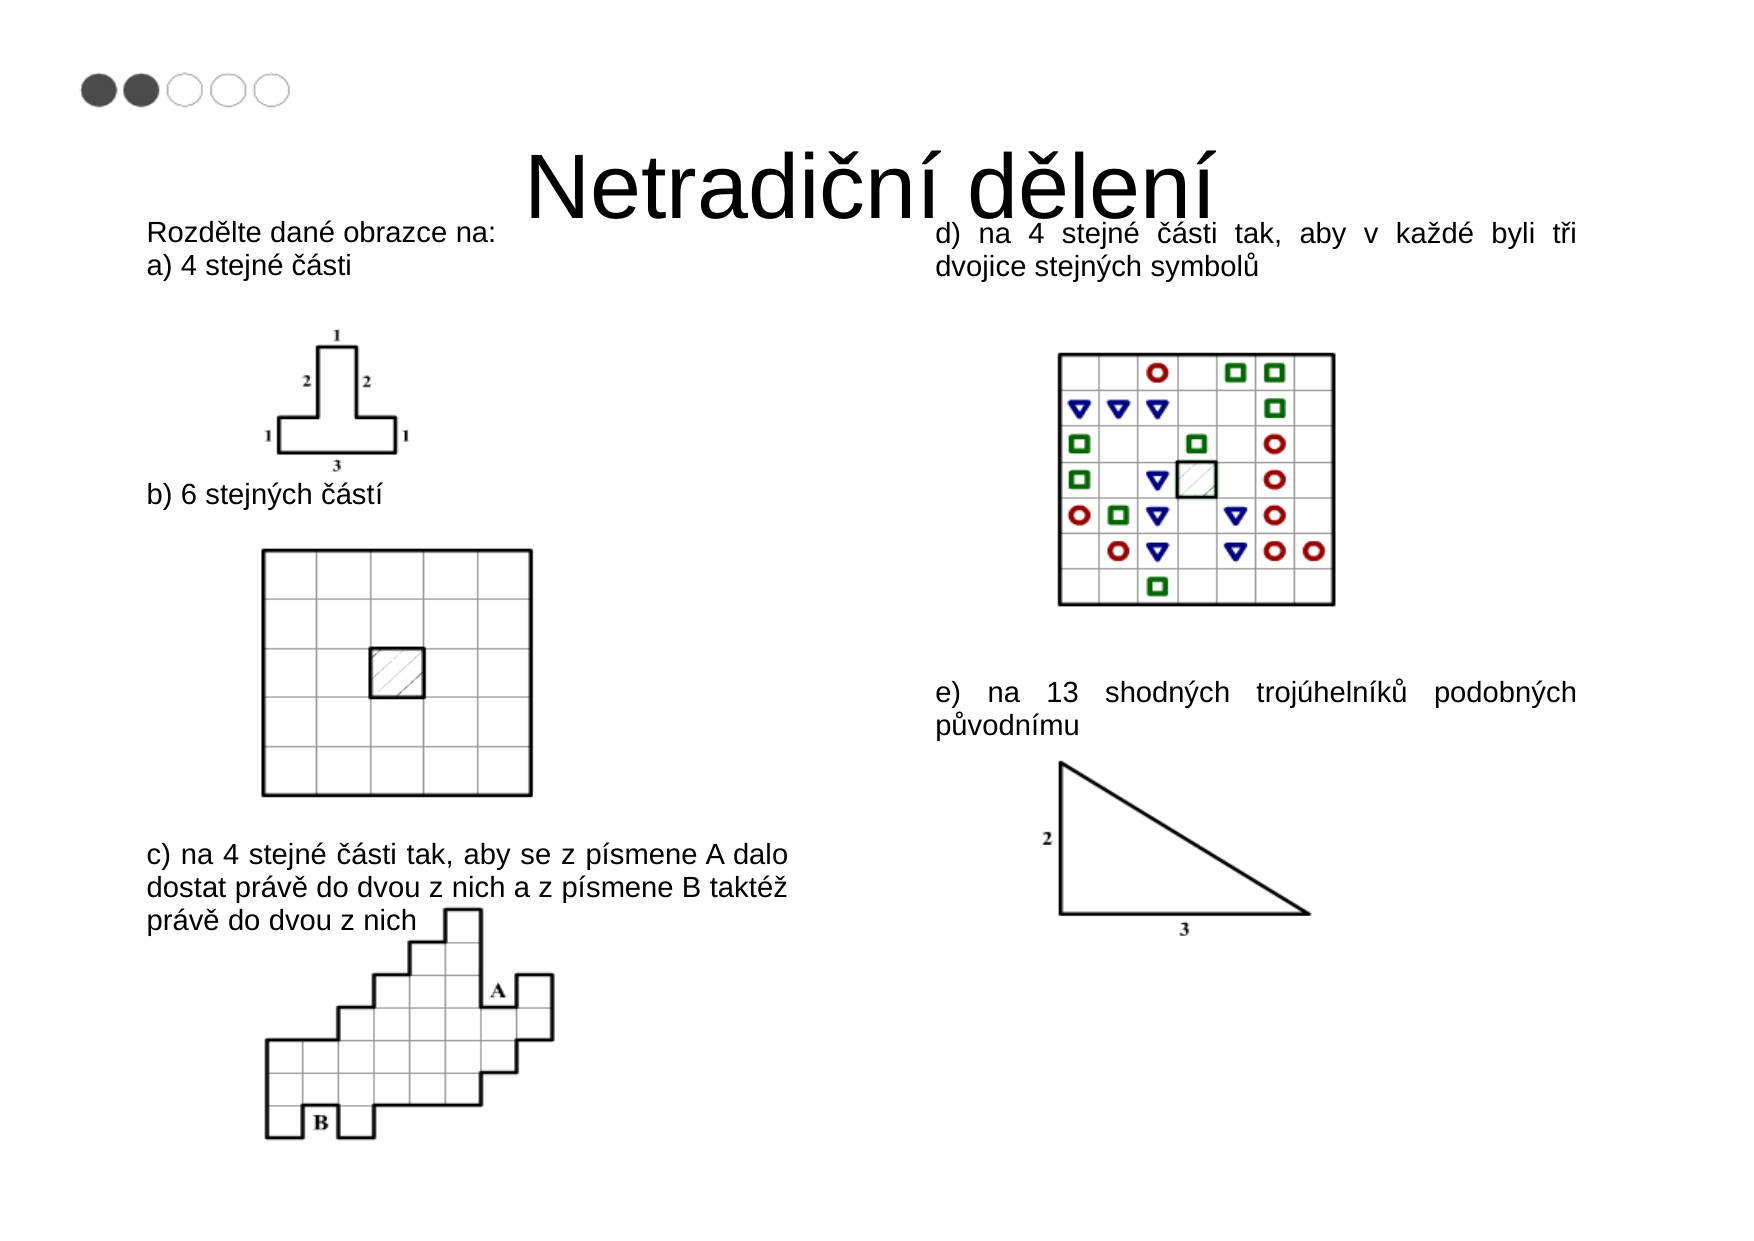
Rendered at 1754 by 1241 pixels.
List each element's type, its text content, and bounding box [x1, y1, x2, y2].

picture [74, 67, 293, 113]
text_box Rozdělte dané obrazce na: a) 4 stejné části b) 6 stejných částí c) na 4 stejné části tak, aby se z písmene A dalo dostat právě do dvou z nich a z písmene B taktéž právě do dvou z nich [146, 215, 790, 1167]
text_box d) na 4 stejné části tak, aby v každé byli tři dvojice stejných symbolů e) na 13 shodných trojúhelníků podobných původnímu [935, 184, 1578, 1136]
picture [1028, 737, 1335, 953]
picture [254, 539, 544, 803]
title Netradiční dělení [135, 93, 1608, 281]
picture [257, 326, 419, 477]
